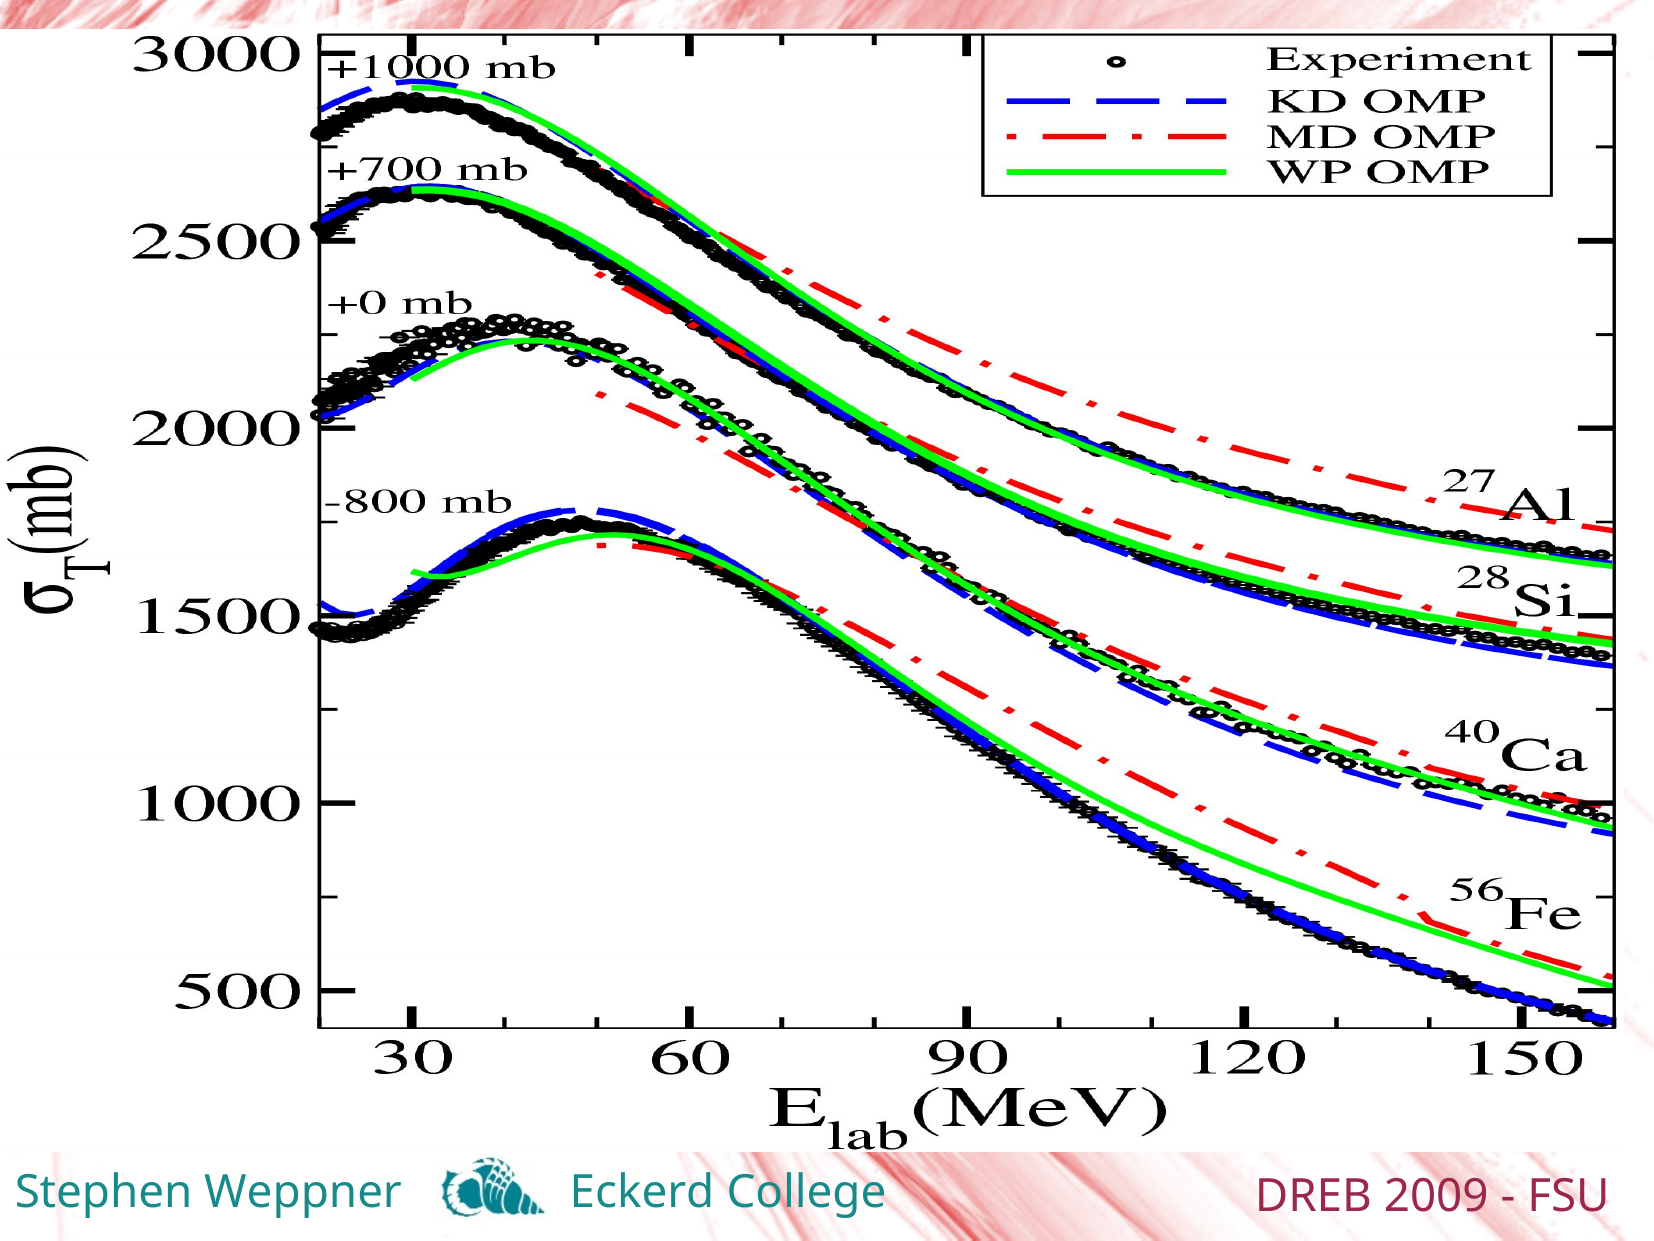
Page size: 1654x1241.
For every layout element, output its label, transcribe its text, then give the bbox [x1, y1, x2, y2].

text_box Stephen Weppner Eckerd College [0, 1152, 889, 1225]
text_box DREB 2009 - FSU [1240, 1151, 1644, 1228]
picture [0, 0, 1654, 1241]
